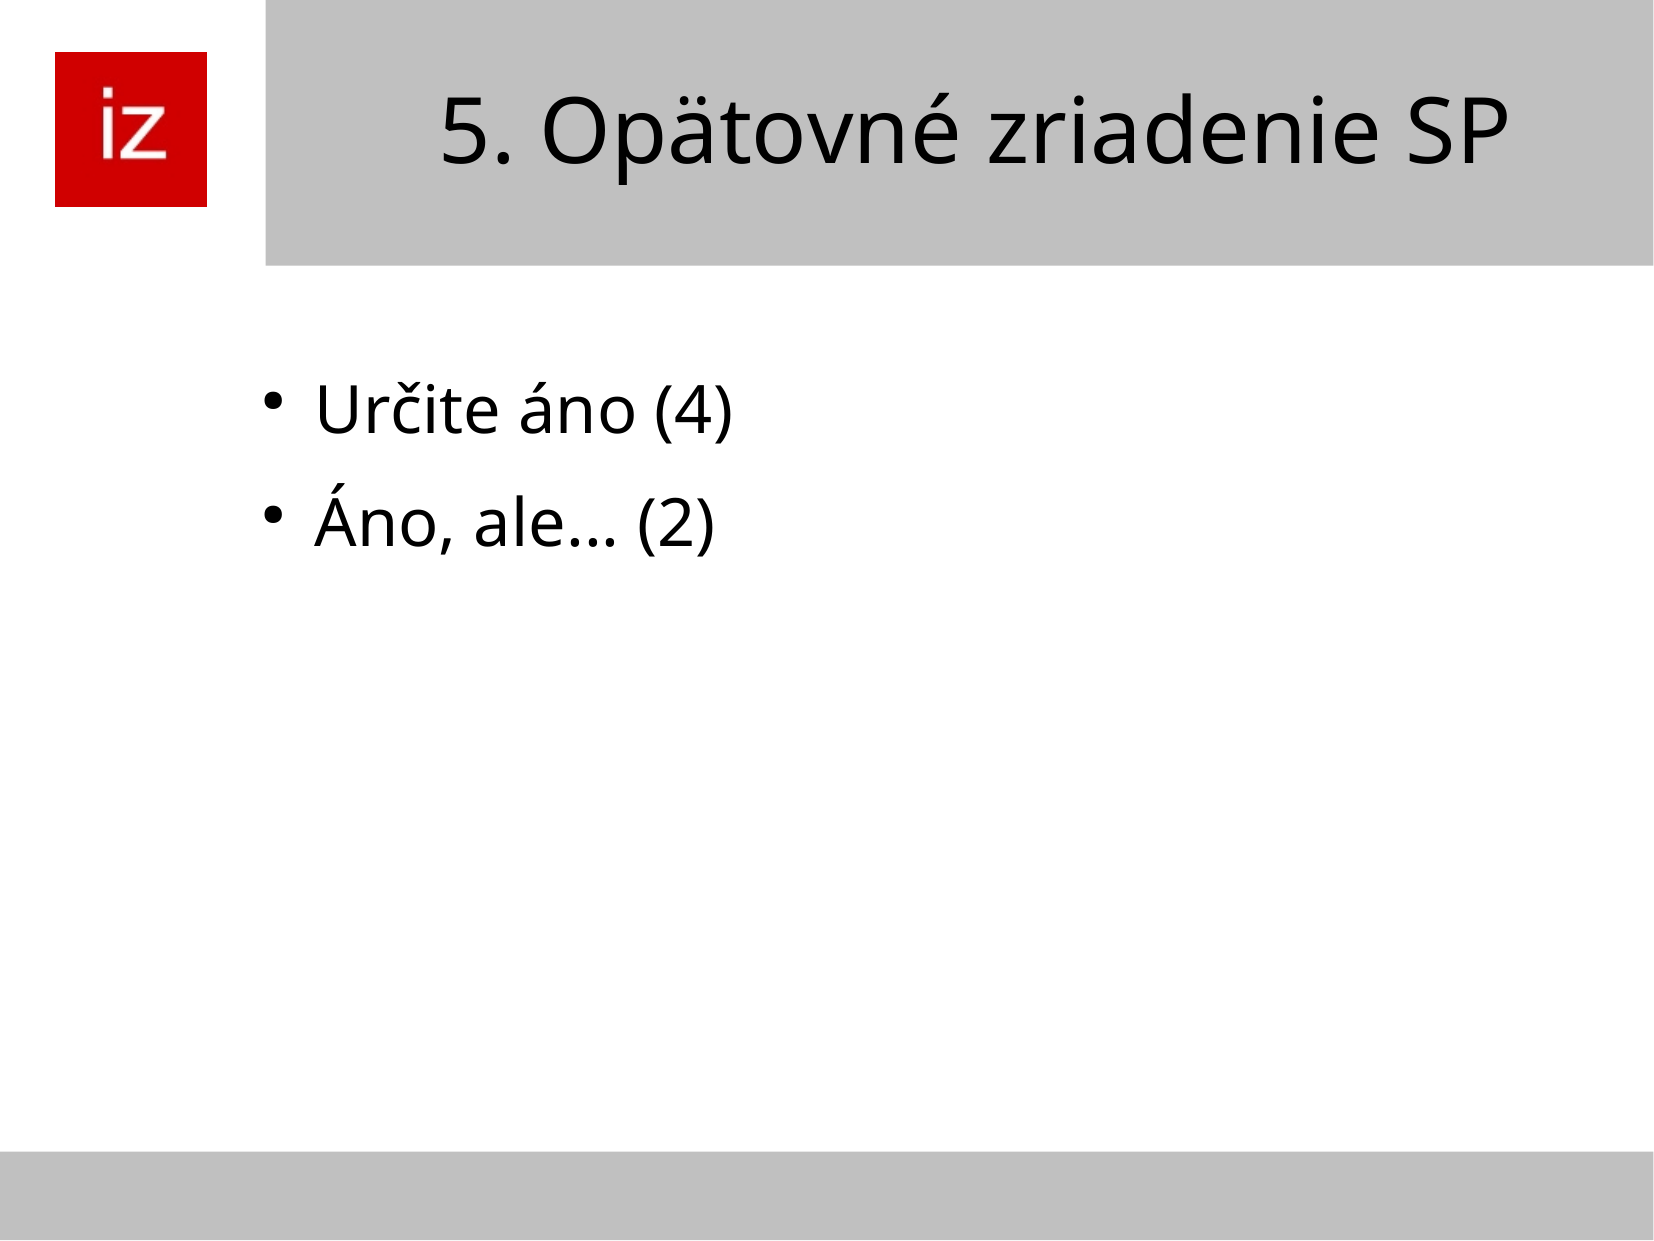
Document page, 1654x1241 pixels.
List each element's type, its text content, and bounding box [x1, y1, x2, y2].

list Určite áno (4) Áno, ale... (2) [147, 375, 1559, 1241]
title 5. Opätovné zriadenie SP [295, 2, 1625, 265]
picture [55, 52, 207, 207]
